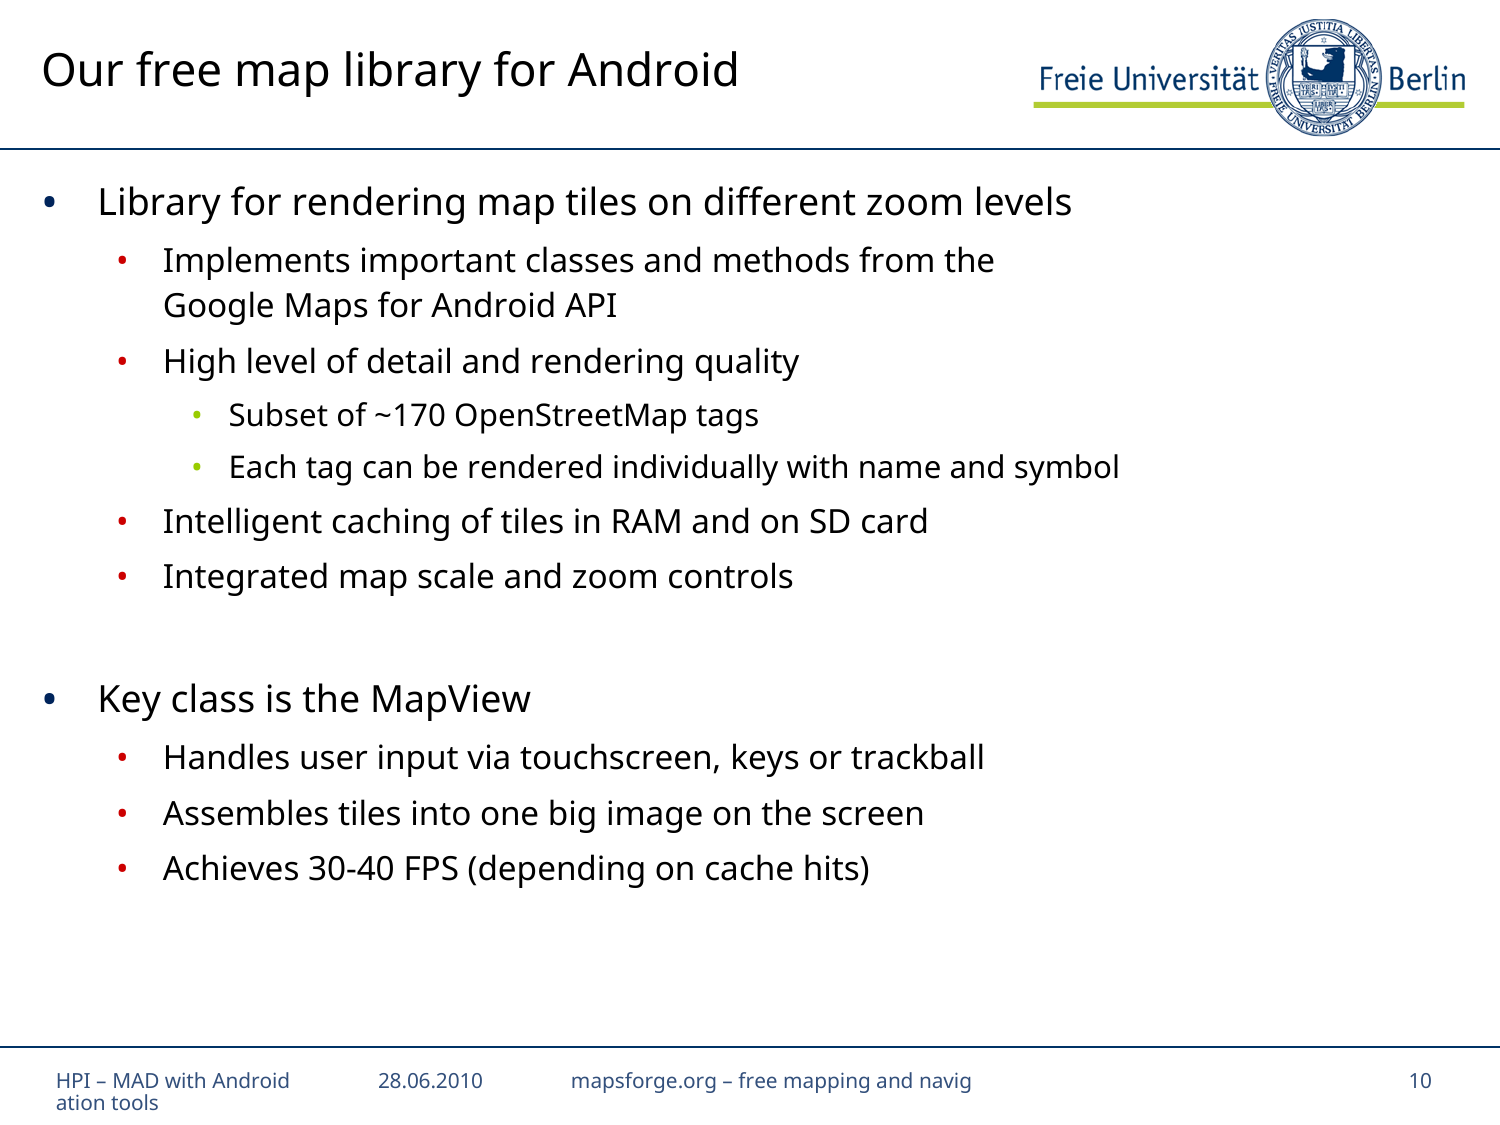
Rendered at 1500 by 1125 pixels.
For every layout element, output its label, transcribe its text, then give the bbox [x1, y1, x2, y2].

picture [1033, 19, 1470, 137]
list Library for rendering map tiles on different zoom levels Implements important classes and methods from the Google Maps for Android API High level of detail and rendering quality Subset of ~170 OpenStreetMap tags Each tag can be rendered individually with name and symbol Intelligent caching of tiles in RAM and on SD card Integrated map scale and zoom controls Key class is the MapView Handles user input via touchscreen, keys or trackball Assembles tiles into one big image on the screen Achieves 30-40 FPS (depending on cache hits) [41, 175, 1447, 919]
title Our free map library for Android [41, 0, 1016, 138]
